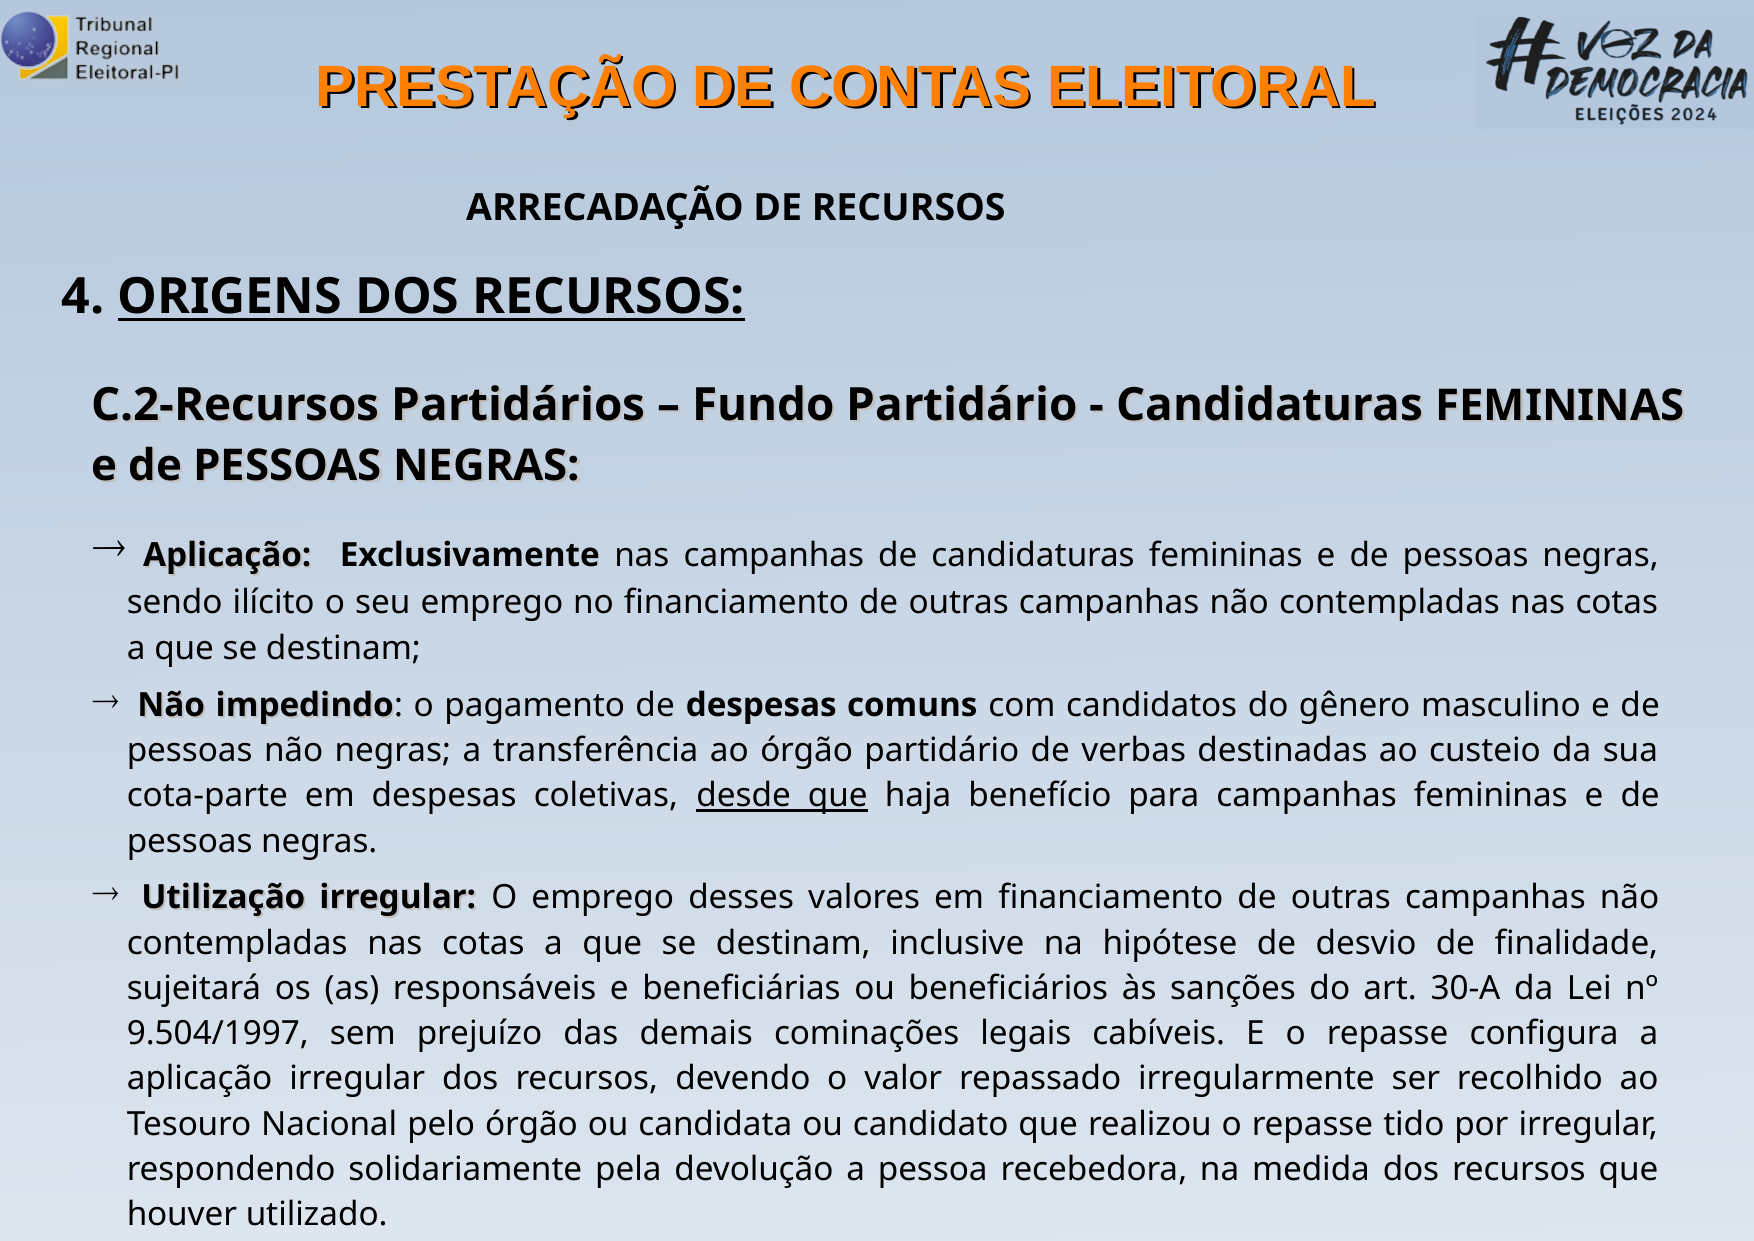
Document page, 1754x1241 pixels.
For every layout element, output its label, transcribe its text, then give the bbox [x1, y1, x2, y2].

text_box ARRECADAÇÃO DE RECURSOS [451, 173, 1206, 240]
picture [0, 11, 195, 87]
title PRESTAÇÃO DE CONTAS ELEITORAL [138, 53, 1554, 196]
subtitle ORIGENS DOS RECURSOS: C.2-Recursos Partidários – Fundo Partidário - Candidaturas FEMININAS e de PESSOAS NEGRAS: Aplicação: Exclusivamente nas campanhas de candidaturas femininas e de pessoas negras, sendo ilícito o seu emprego no financiamento de outras campanhas não contempladas nas cotas a que se destinam; Não impedindo: o pagamento de despesas comuns com candidatos do gênero masculino e de pessoas não negras; a transferência ao órgão partidário de verbas destinadas ao custeio da sua cota-parte em despesas coletivas, desde que haja benefício para campanhas femininas e de pessoas negras. Utilização irregular: O emprego desses valores em financiamento de outras campanhas não contempladas nas cotas a que se destinam, inclusive na hipótese de desvio de finalidade, sujeitará os (as) responsáveis e beneficiárias ou beneficiários às sanções do art. 30-A da Lei nº 9.504/1997, sem prejuízo das demais cominações legais cabíveis. E o repasse configura a aplicação irregular dos recursos, devendo o valor repassado irregularmente ser recolhido ao Tesouro Nacional pelo órgão ou candidata ou candidato que realizou o repasse tido por irregular, respondendo solidariamente pela devolução a pessoa recebedora, na medida dos recursos que houver utilizado. [61, 260, 1685, 1173]
